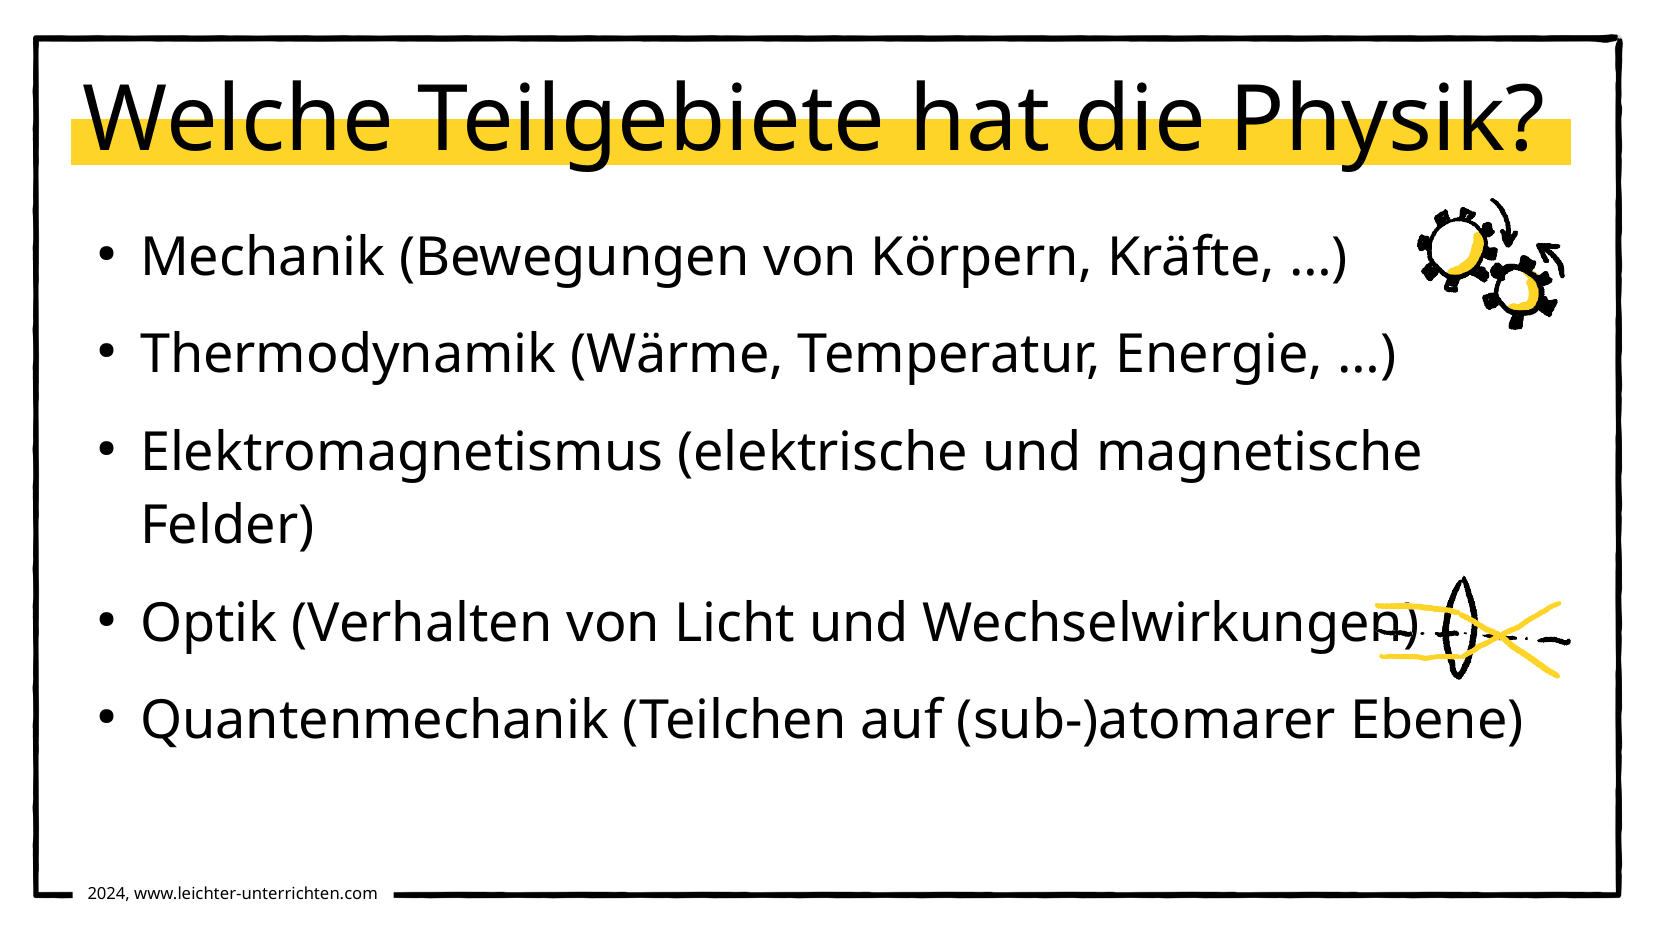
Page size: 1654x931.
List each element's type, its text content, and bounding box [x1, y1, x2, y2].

picture [29, 32, 1625, 901]
title Welche Teilgebiete hat die Physik? [82, 37, 1571, 193]
list Mechanik (Bewegungen von Körpern, Kräfte, …) Thermodynamik (Wärme, Temperatur, Energie, …) Elektromagnetismus (elektrische und magnetische Felder) Optik (Verhalten von Licht und Wechselwirkungen) Quantenmechanik (Teilchen auf (sub-)atomarer Ebene) [82, 217, 1571, 758]
